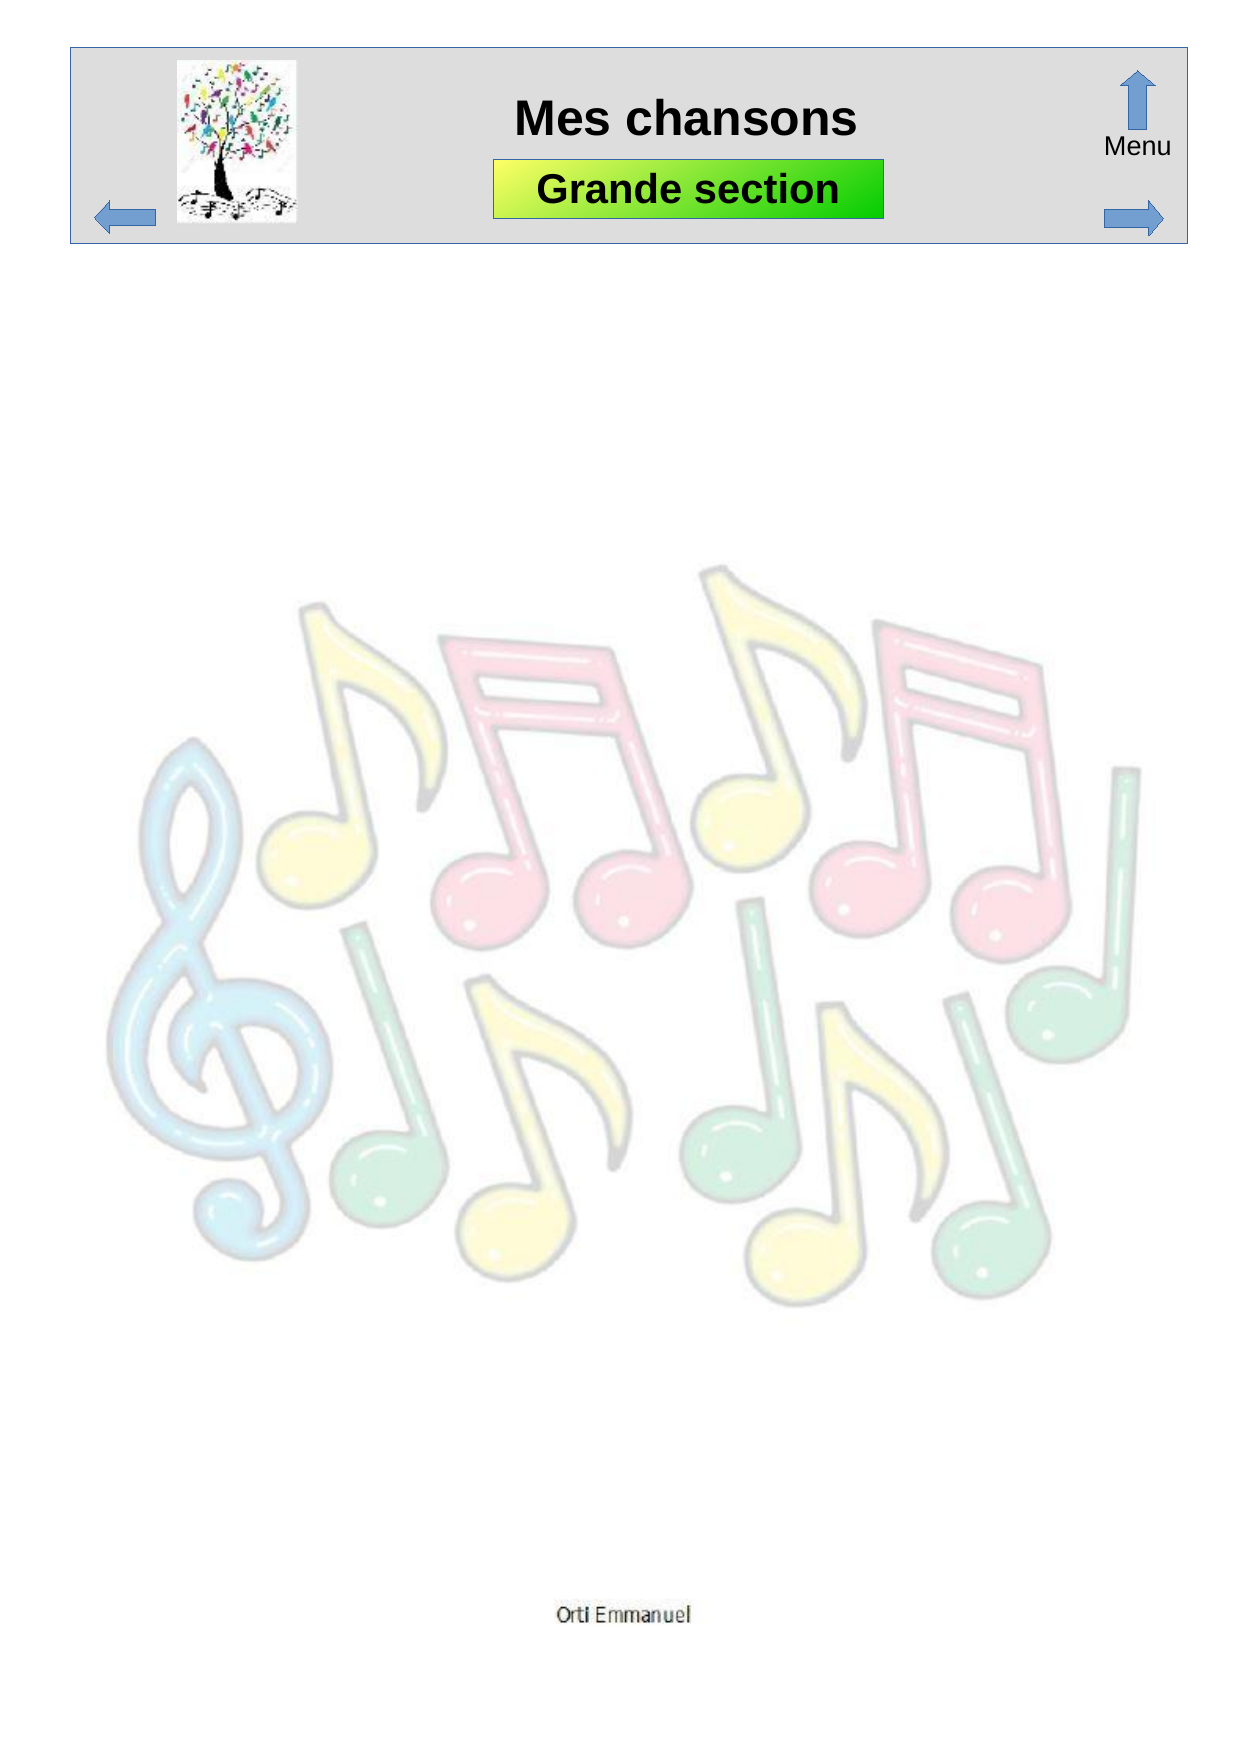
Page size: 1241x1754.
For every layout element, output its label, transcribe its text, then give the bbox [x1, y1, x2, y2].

text_box Grande section [493, 159, 884, 219]
text_box Mes chansons [70, 47, 1188, 244]
text_box [1104, 200, 1164, 236]
text_box Menu [1120, 70, 1156, 130]
picture [177, 60, 298, 225]
text_box [94, 200, 156, 234]
picture [79, 549, 1182, 1629]
